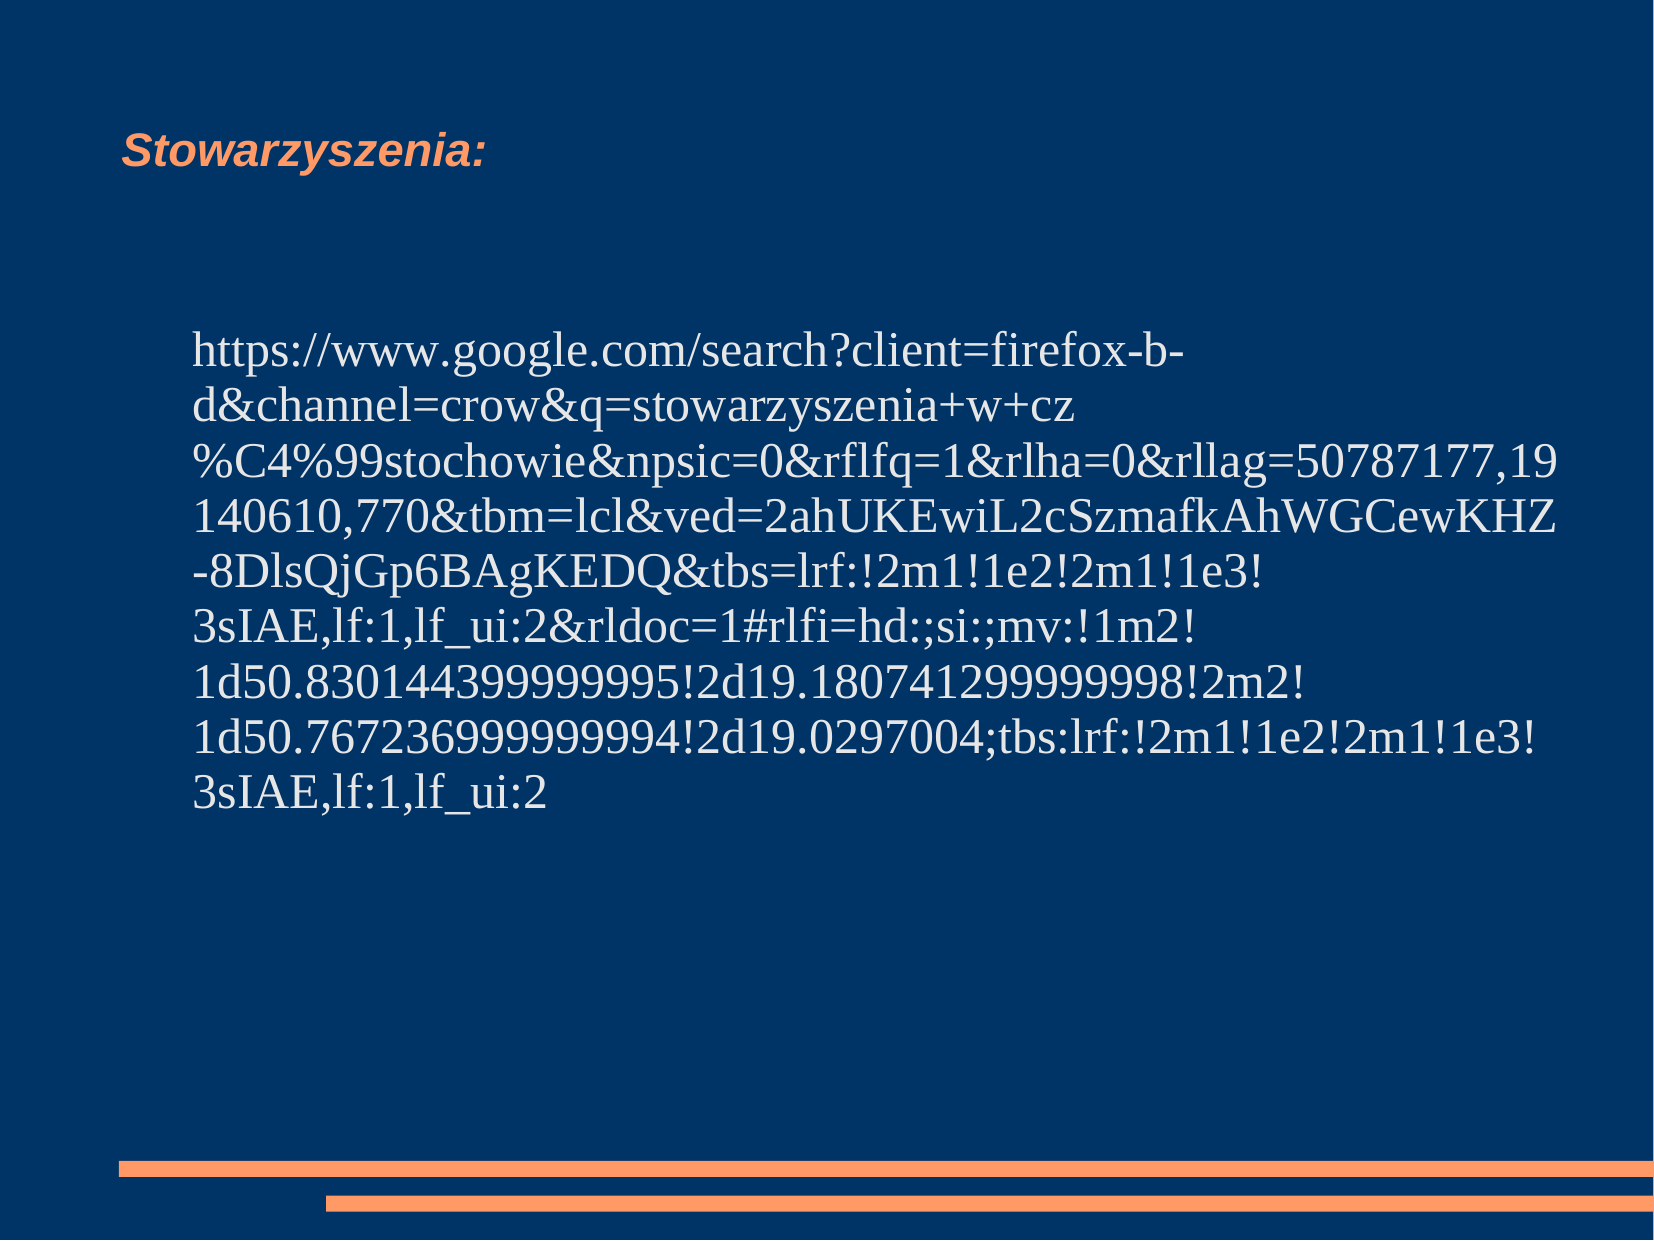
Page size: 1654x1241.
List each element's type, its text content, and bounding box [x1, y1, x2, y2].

list https://www.google.com/search?client=firefox-b-d&channel=crow&q=stowarzyszenia+w+cz%C4%99stochowie&npsic=0&rflfq=1&rlha=0&rllag=50787177,19140610,770&tbm=lcl&ved=2ahUKEwiL2cSzmafkAhWGCewKHZ-8DlsQjGp6BAgKEDQ&tbs=lrf:!2m1!1e2!2m1!1e3!3sIAE,lf:1,lf_ui:2&rldoc=1#rlfi=hd:;si:;mv:!1m2!1d50.830144399999995!2d19.180741299999998!2m2!1d50.767236999999994!2d19.0297004;tbs:lrf:!2m1!1e2!2m1!1e3!3sIAE,lf:1,lf_ui:2 [121, 322, 1561, 1132]
title Stowarzyszenia: [121, 46, 1534, 254]
